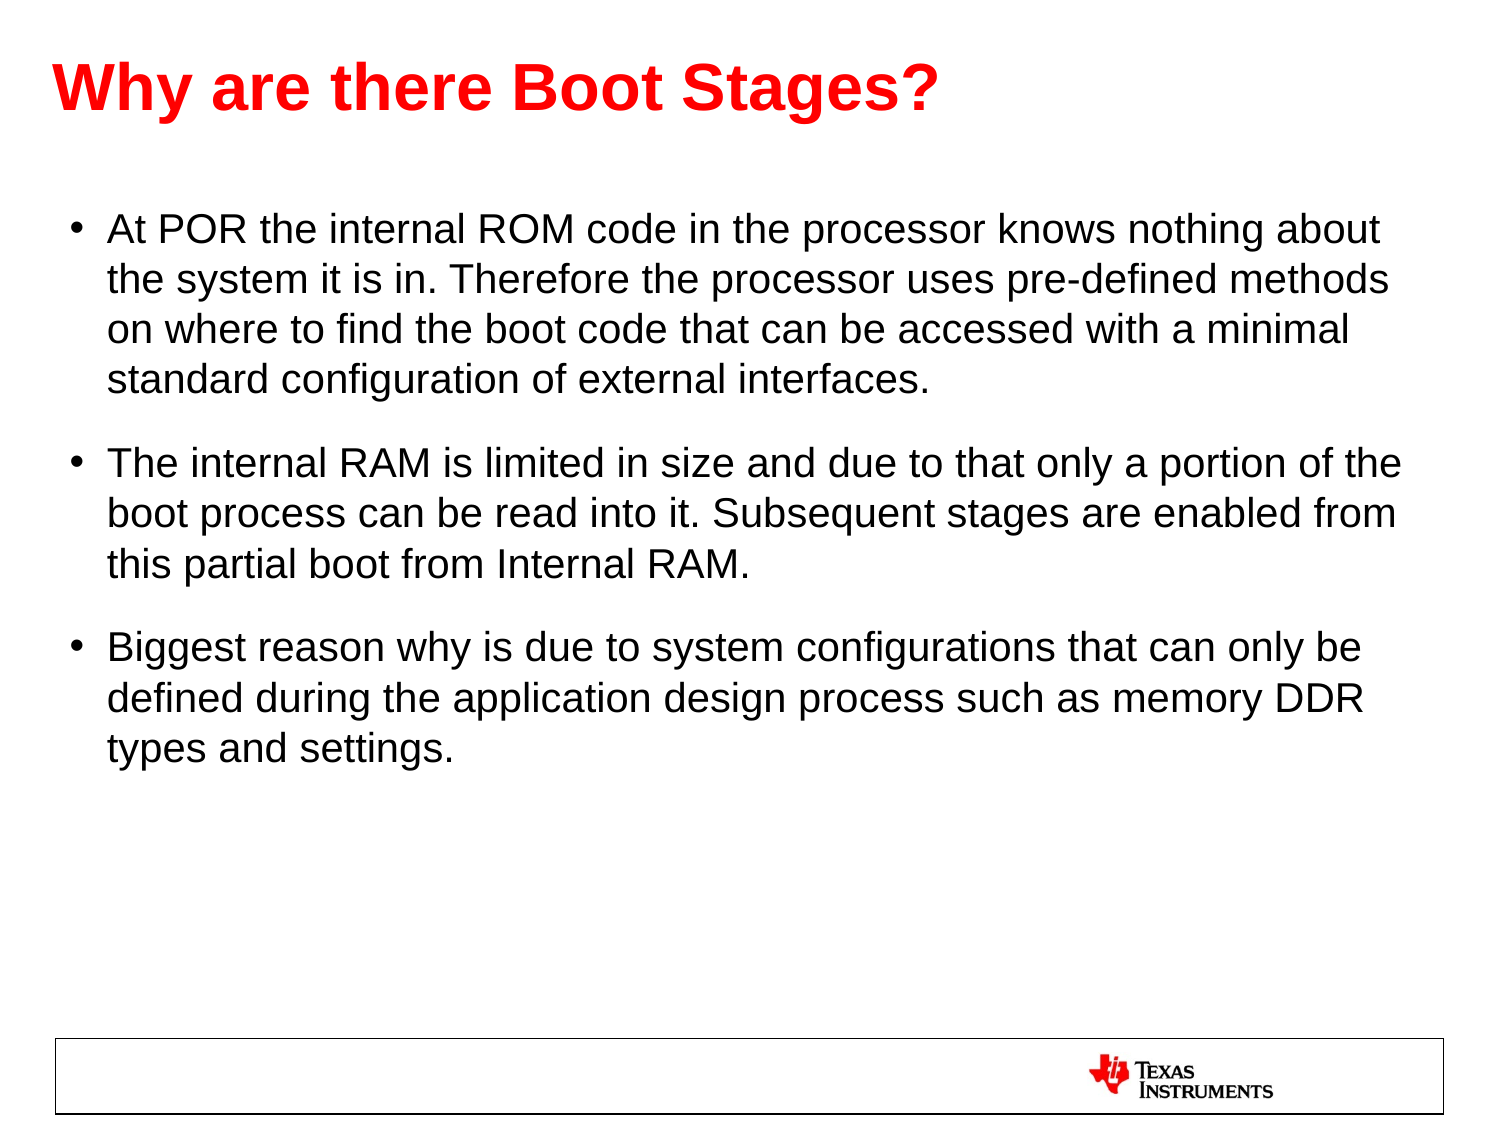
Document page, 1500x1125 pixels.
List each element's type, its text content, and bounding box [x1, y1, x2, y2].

picture [1087, 1052, 1274, 1099]
list At POR the internal ROM code in the processor knows nothing about the system it is in. Therefore the processor uses pre-defined methods on where to find the boot code that can be accessed with a minimal standard configuration of external interfaces. The internal RAM is limited in size and due to that only a portion of the boot process can be read into it. Subsequent stages are enabled from this partial boot from Internal RAM. Biggest reason why is due to system configurations that can only be defined during the application design process such as memory DDR types and settings. [54, 194, 1444, 965]
title Why are there Boot Stages? [37, 23, 1426, 158]
